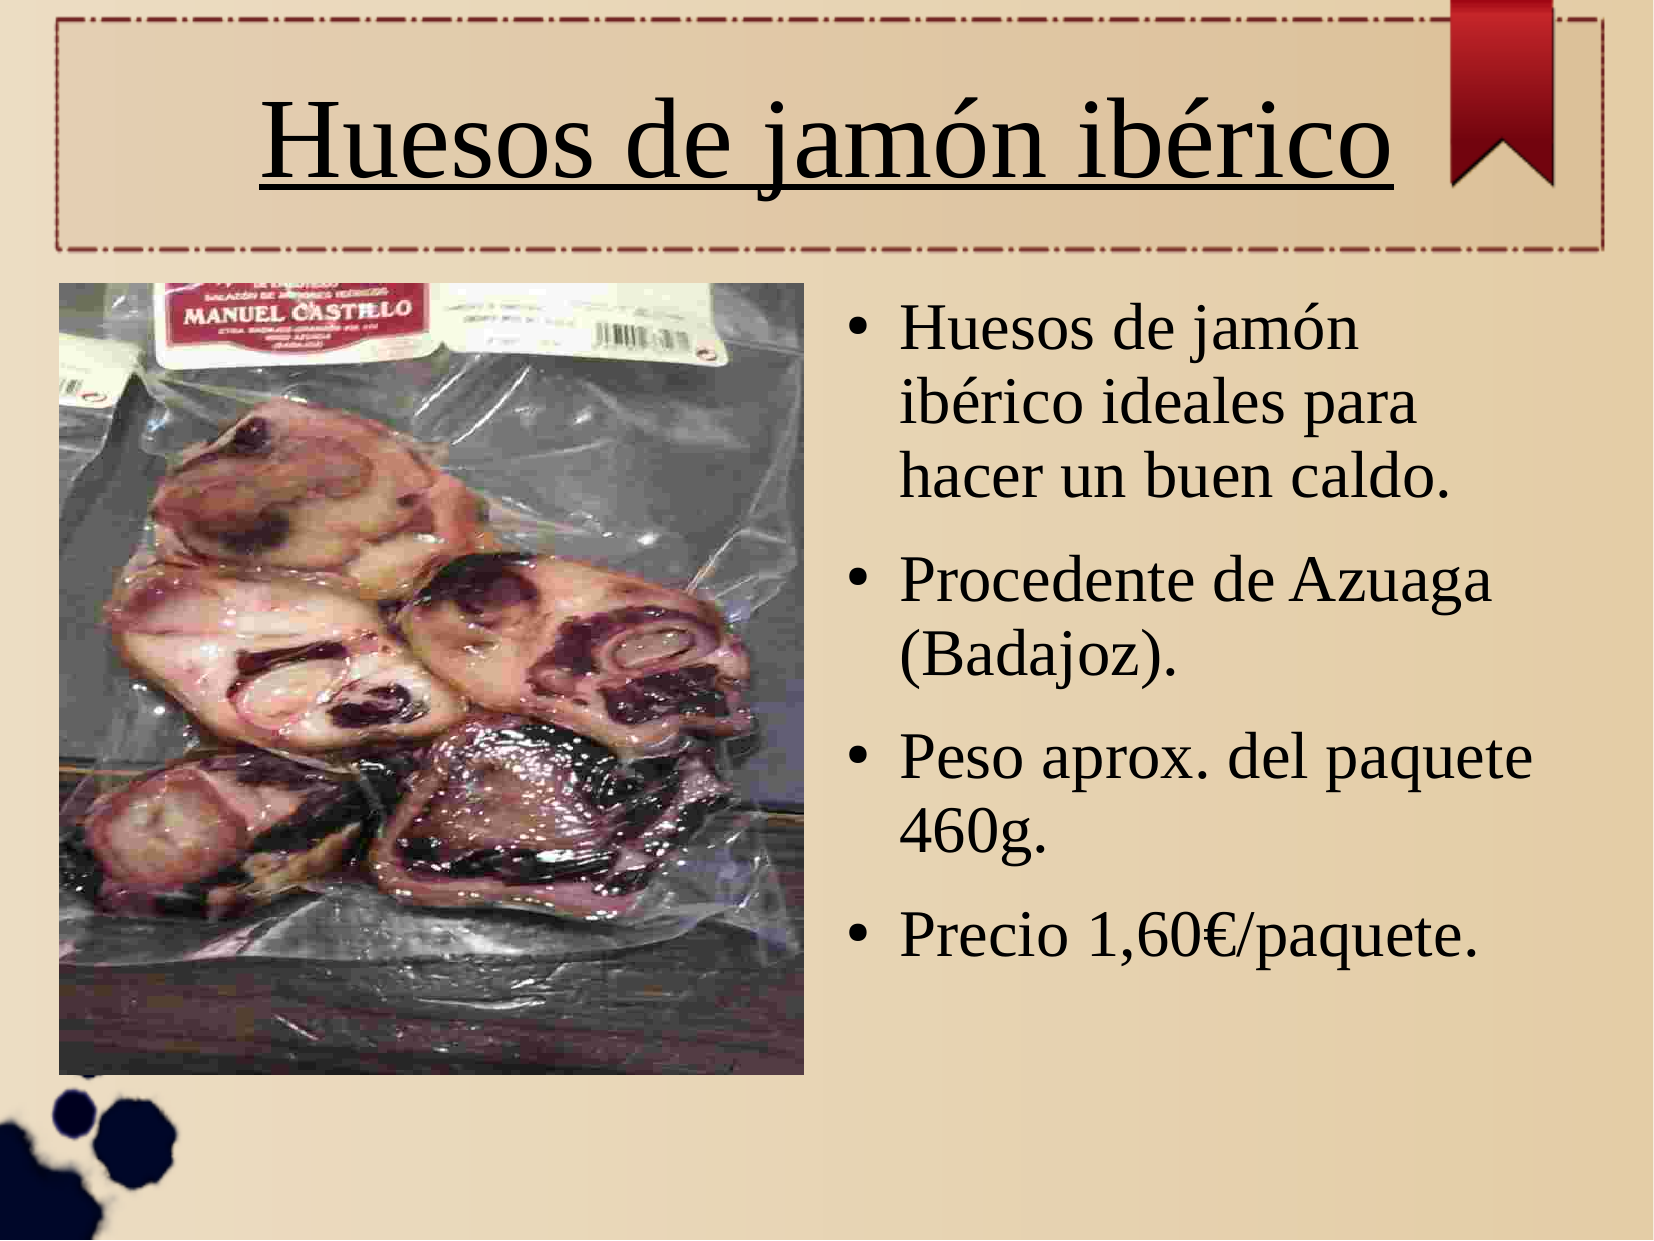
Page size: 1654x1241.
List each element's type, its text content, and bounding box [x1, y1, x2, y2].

list Huesos de jamón ibérico ideales para hacer un buen caldo. Procedente de Azuaga (Badajoz). Peso aprox. del paquete 460g. Precio 1,60€/paquete. [828, 290, 1539, 1010]
picture [0, 0, 1654, 1240]
title Huesos de jamón ibérico [141, 35, 1512, 243]
